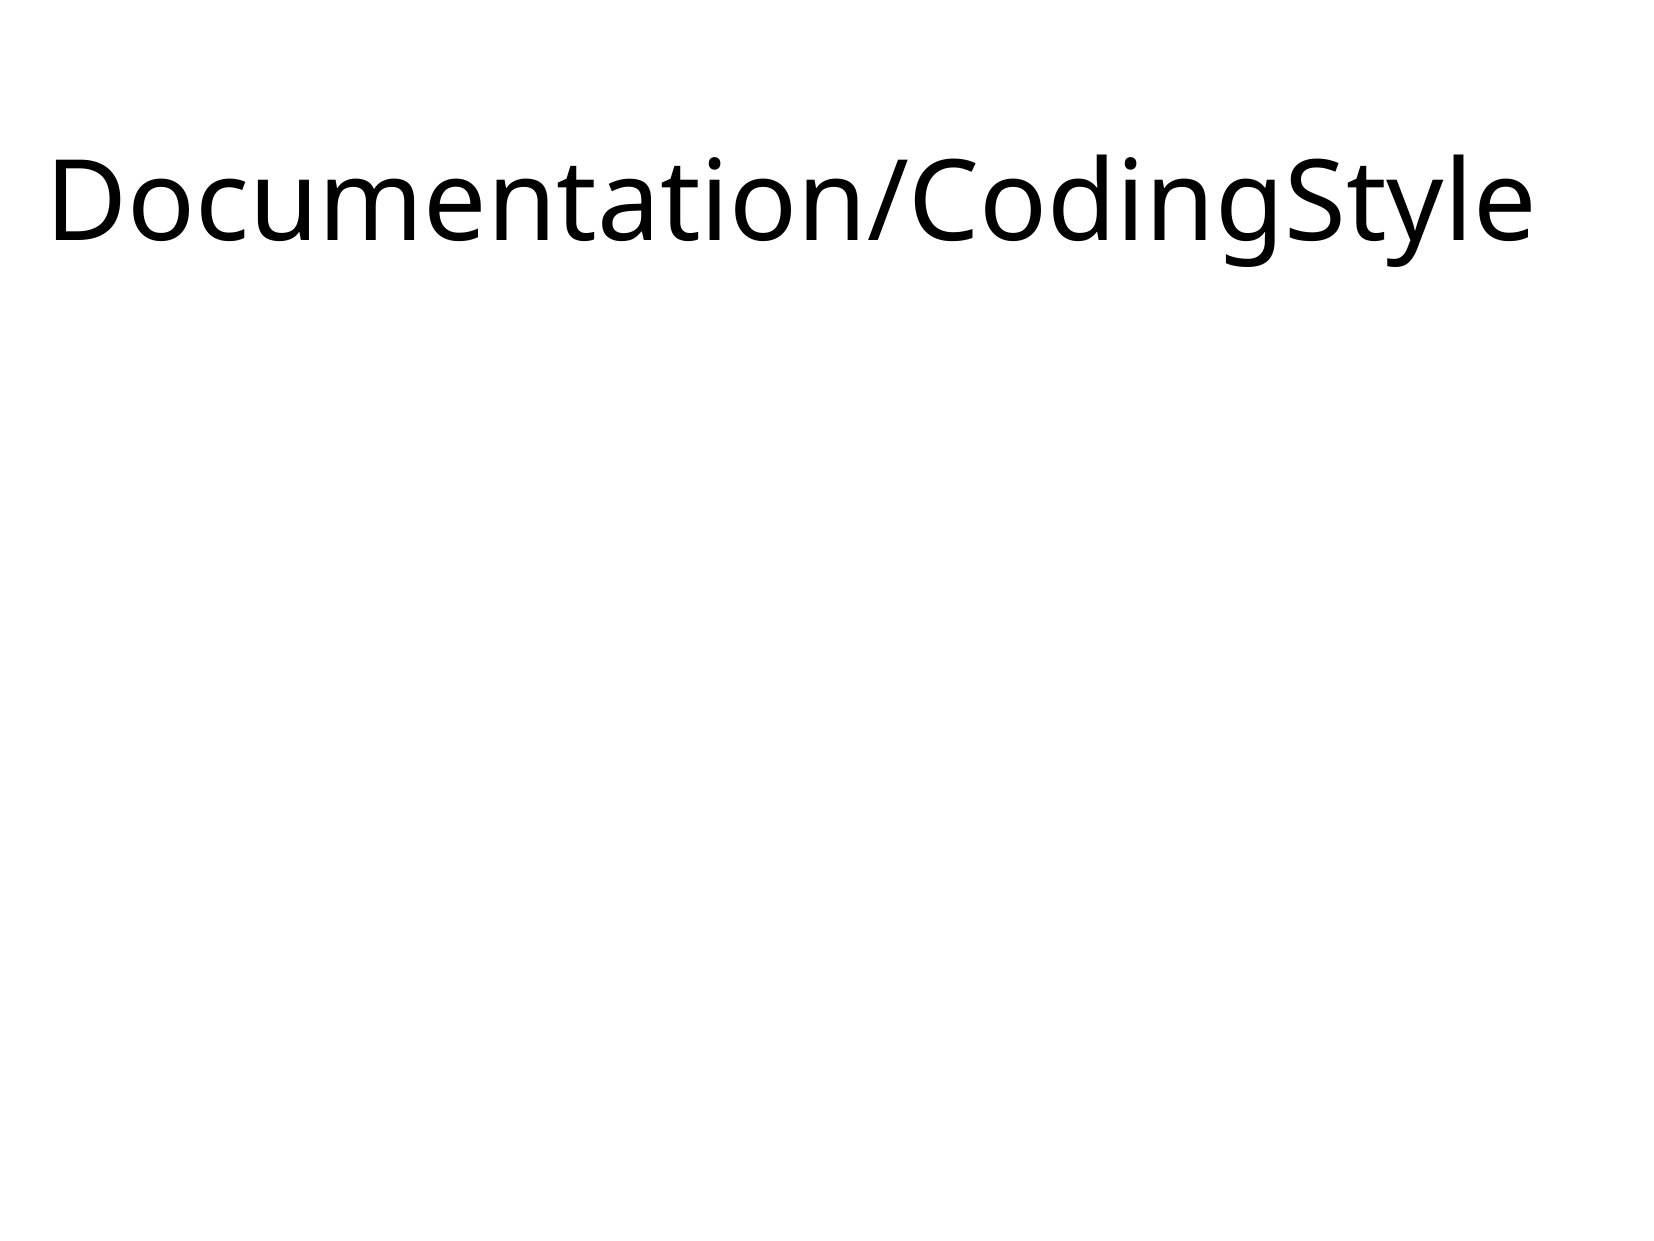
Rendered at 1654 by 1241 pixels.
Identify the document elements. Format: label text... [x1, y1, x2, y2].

text_box Documentation/CodingStyle [30, 112, 1624, 263]
